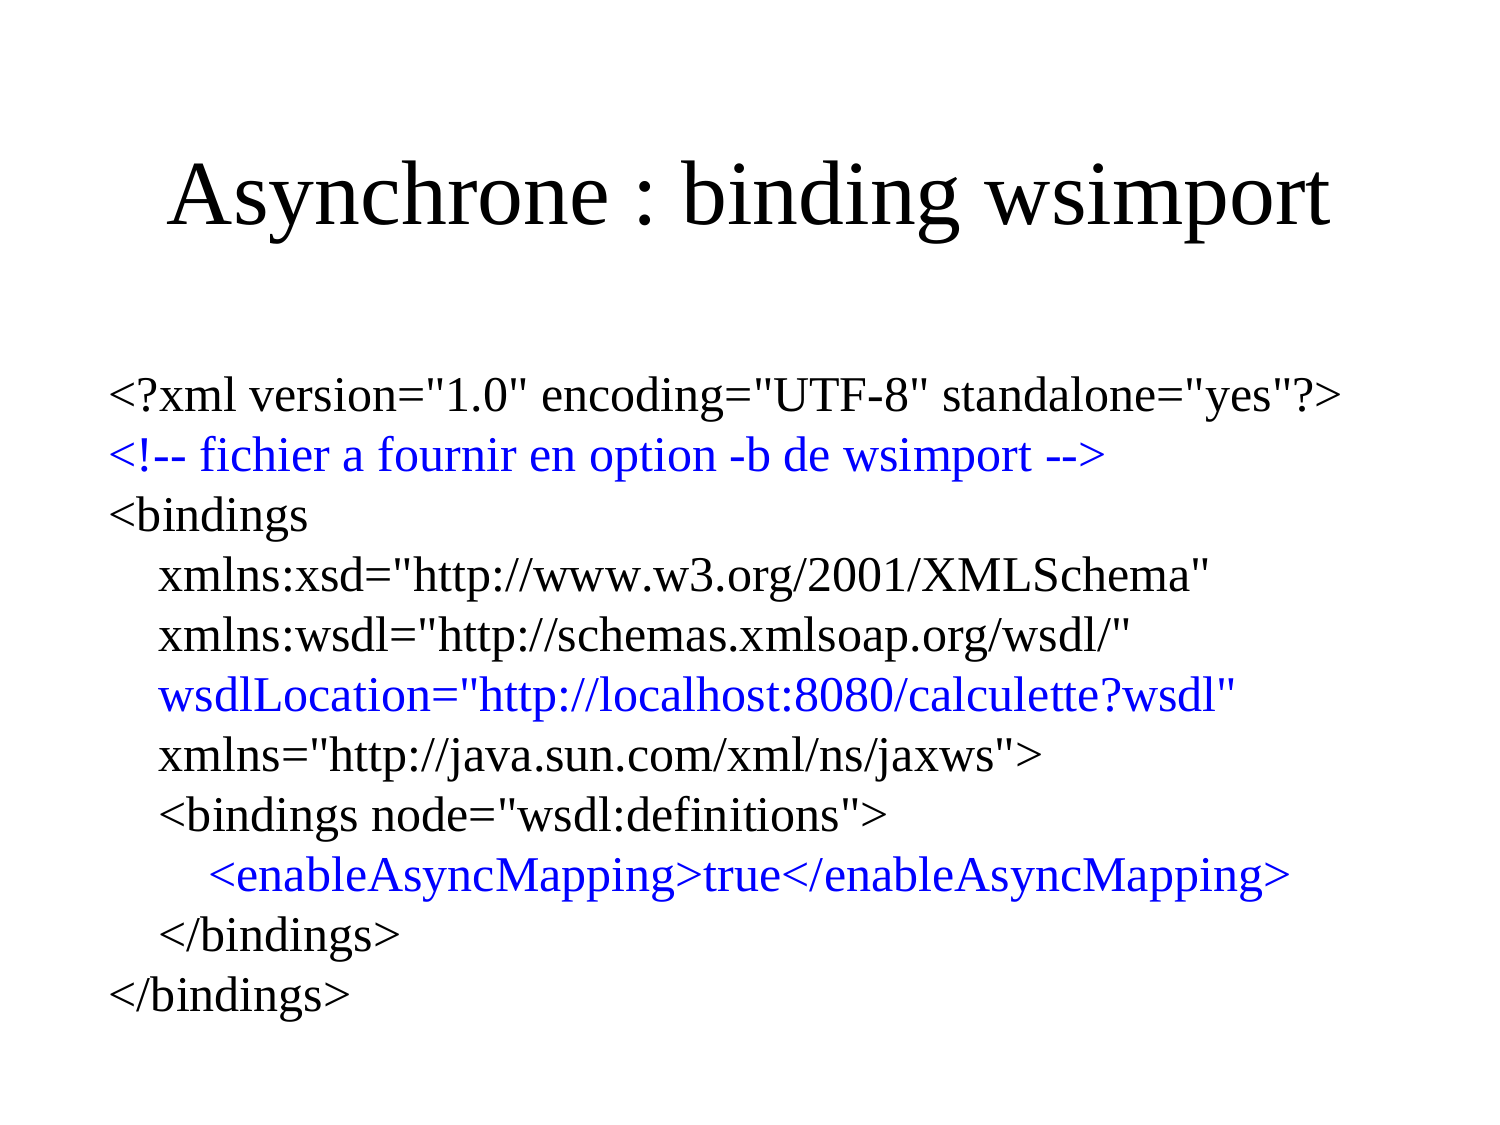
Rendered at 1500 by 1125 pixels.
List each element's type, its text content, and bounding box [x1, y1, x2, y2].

title Asynchrone : binding wsimport [112, 107, 1388, 281]
text_box <?xml version="1.0" encoding="UTF-8" standalone="yes"?> <!-- fichier a fournir en option -b de wsimport --> <bindings xmlns:xsd="http://www.w3.org/2001/XMLSchema" xmlns:wsdl="http://schemas.xmlsoap.org/wsdl/" wsdlLocation="http://localhost:8080/calculette?wsdl" xmlns="http://java.sun.com/xml/ns/jaxws"> <bindings node="wsdl:definitions"> <enableAsyncMapping>true</enableAsyncMapping> </bindings> </bindings> [93, 354, 1359, 1030]
